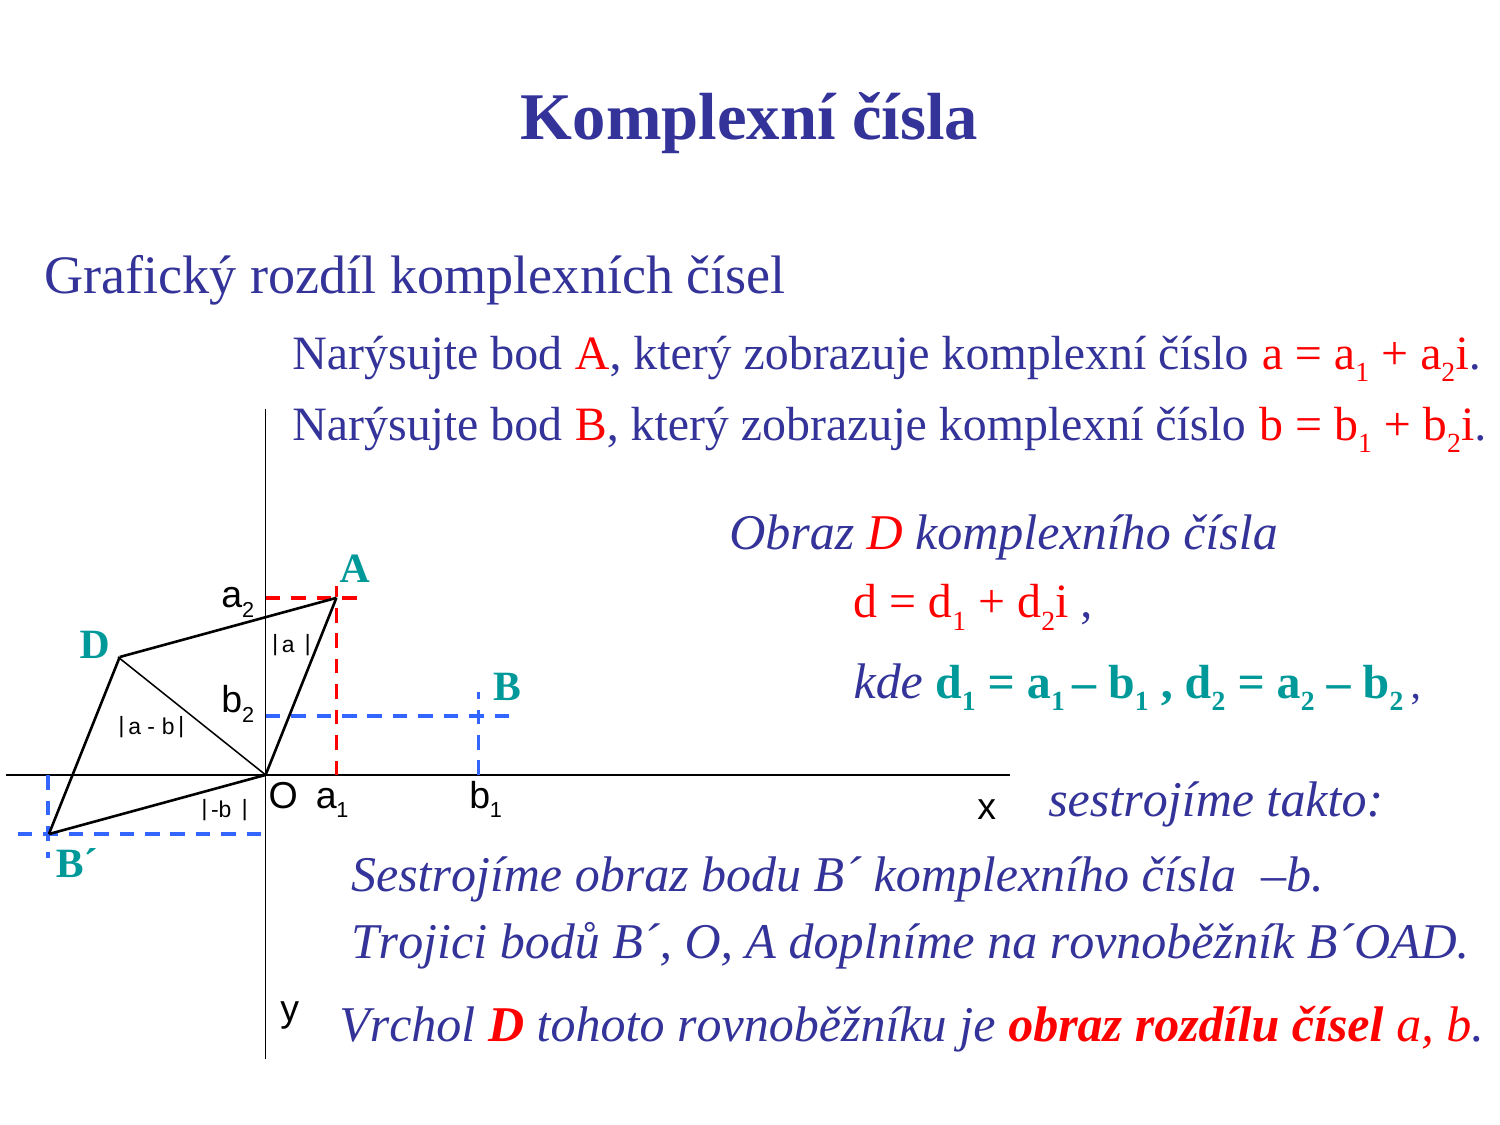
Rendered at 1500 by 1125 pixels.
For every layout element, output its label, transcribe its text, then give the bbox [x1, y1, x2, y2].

text_box Narýsujte bod A, který zobrazuje komplexní číslo a = a1 + a2i. [277, 314, 1500, 385]
text_box kde d1 = a1 – b1 , d2 = a2 – b2 , [838, 640, 1495, 724]
text_box Komplexní čísla [75, 18, 1426, 207]
text_box B [478, 651, 609, 717]
text_box b2 [206, 667, 306, 735]
text_box a2 [206, 562, 324, 630]
text_box a2 [228, 623, 253, 630]
text_box b2 [227, 694, 237, 710]
text_box x [962, 774, 1033, 834]
text_box O [254, 763, 268, 772]
text_box Obraz D komplexního čísla [714, 491, 1500, 568]
text_box Vrchol D tohoto rovnoběžníku je obraz rozdílu čísel a, b. [324, 983, 1500, 1060]
text_box a2 [261, 601, 333, 621]
text_box b1 [454, 763, 585, 830]
text_box O [253, 767, 261, 776]
text_box D [64, 609, 195, 676]
text_box Grafický rozdíl komplexních čísel [29, 231, 1471, 313]
text_box Trojici bodů B´, O, A doplníme na rovnoběžník B´OAD. [336, 901, 1500, 977]
text_box a2 [329, 603, 337, 621]
text_box a1 [314, 763, 432, 830]
text_box d = d1 + d2i , [838, 562, 1117, 640]
text_box Sestrojíme obraz bodu B´ komplexního čísla –b. [336, 834, 1435, 910]
text_box sestrojíme takto: [1033, 759, 1500, 835]
text_box a - b [100, 704, 231, 748]
text_box O [253, 763, 384, 824]
text_box Narýsujte bod B, který zobrazuje komplexní číslo b = b1 + b2i. [277, 385, 1500, 467]
text_box a  [253, 621, 384, 665]
text_box B´ [41, 828, 172, 894]
text_box A [324, 532, 455, 599]
text_box -b  [183, 786, 314, 830]
text_box b2 [284, 667, 337, 735]
text_box y [265, 976, 396, 1037]
